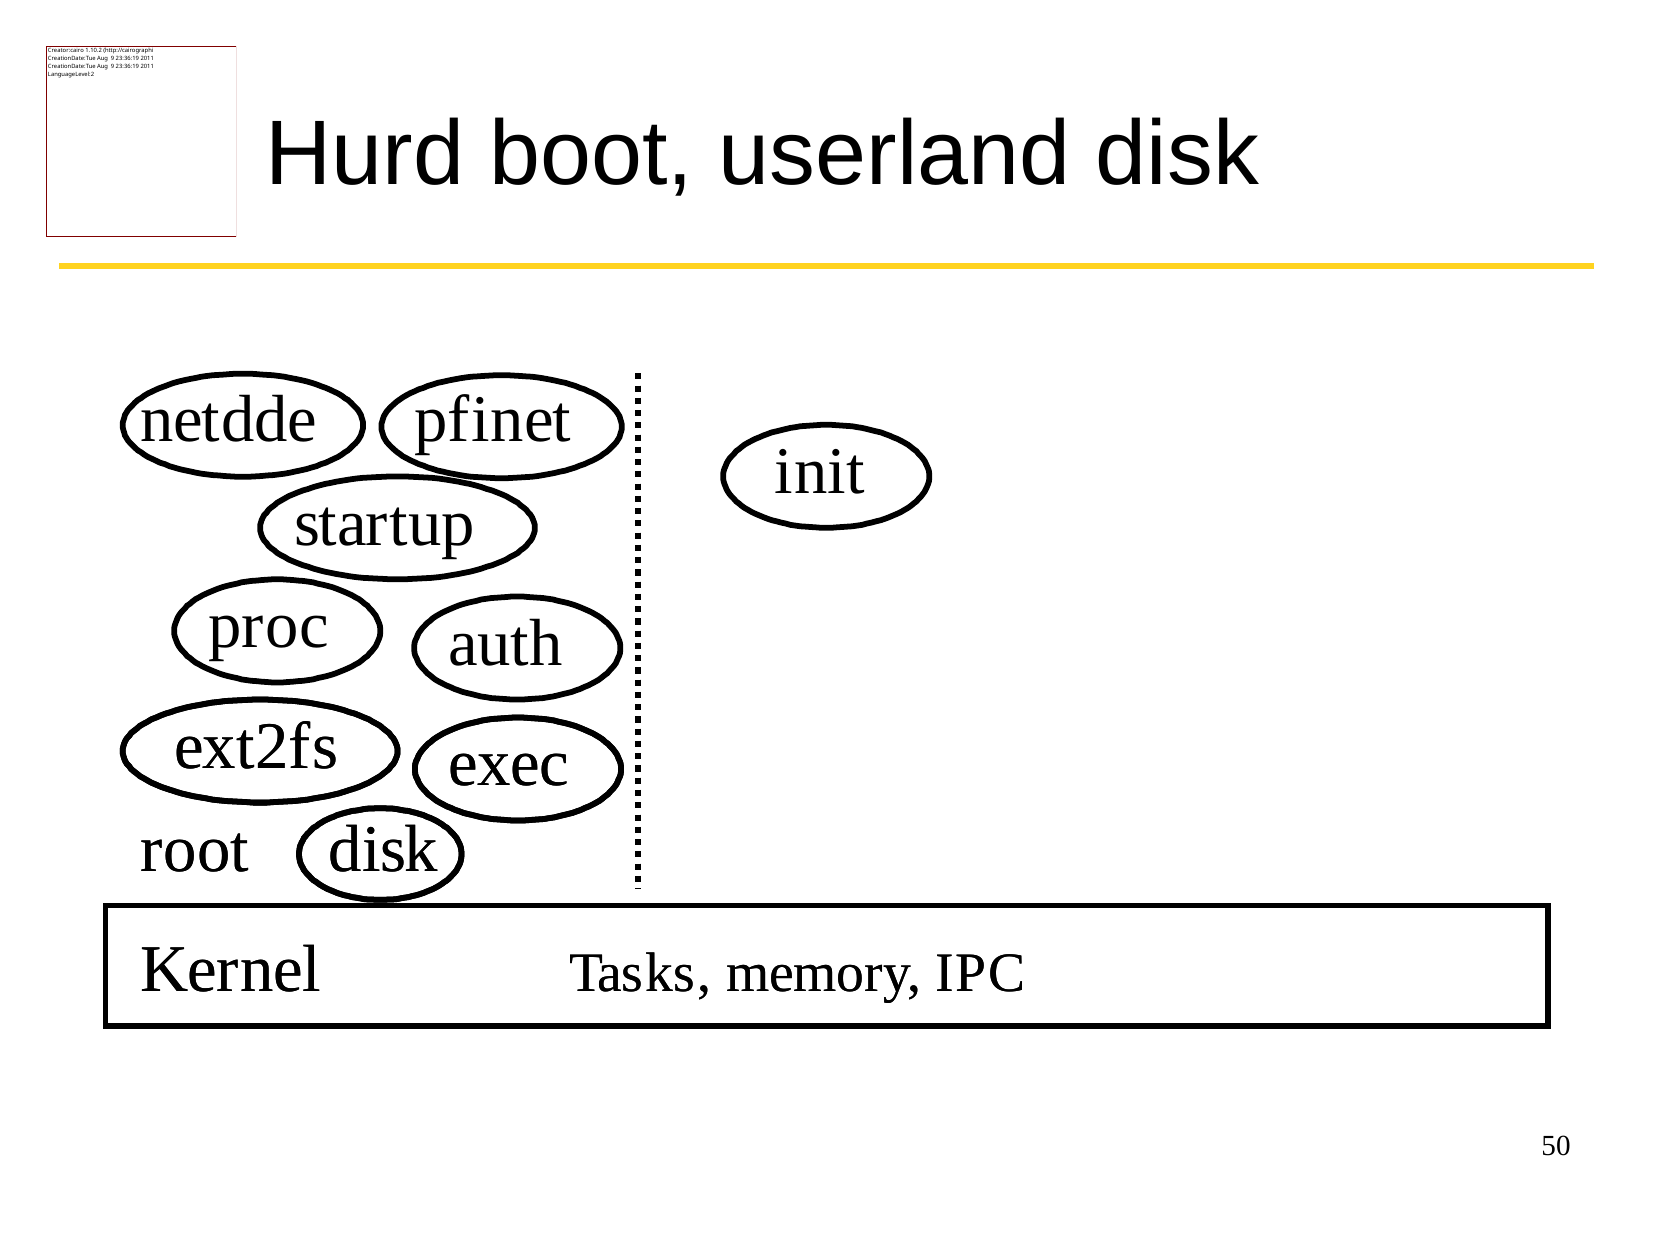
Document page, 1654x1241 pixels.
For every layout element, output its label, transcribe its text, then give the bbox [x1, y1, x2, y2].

title Hurd boot, userland disk [265, 49, 1571, 257]
picture [82, 350, 1571, 1049]
